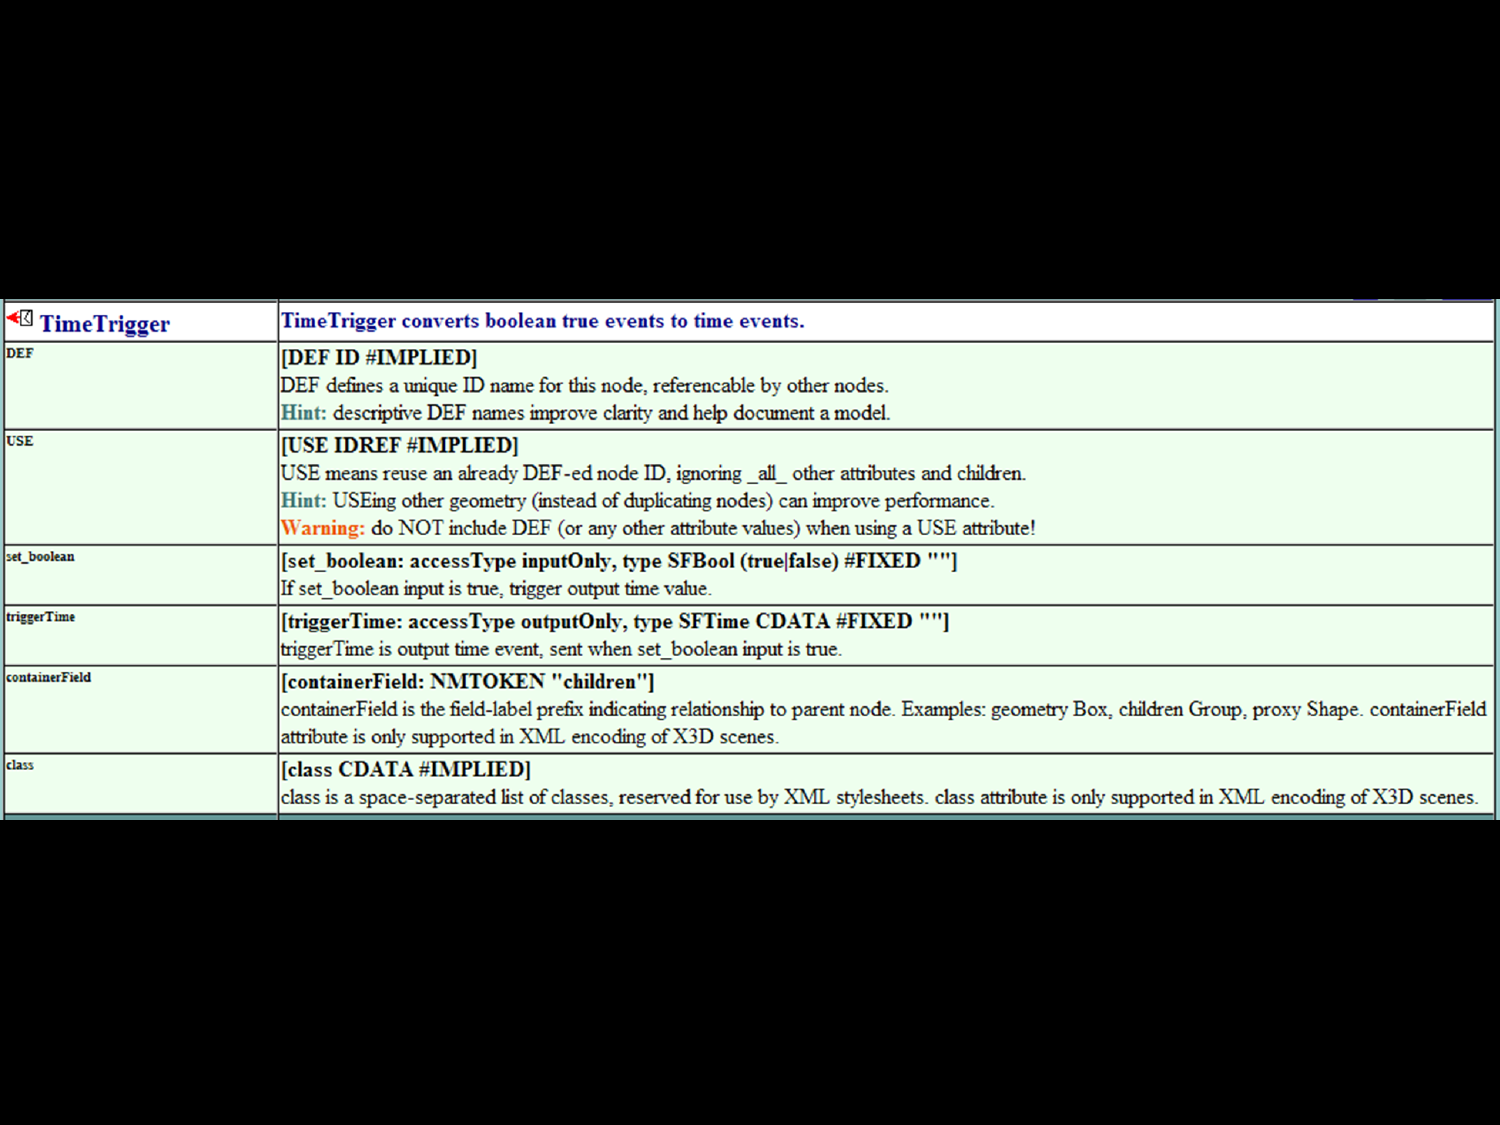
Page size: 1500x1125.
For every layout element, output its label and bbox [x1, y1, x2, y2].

picture [0, 299, 1500, 820]
text_box [0, 0, 1500, 299]
text_box [0, 820, 1500, 1125]
